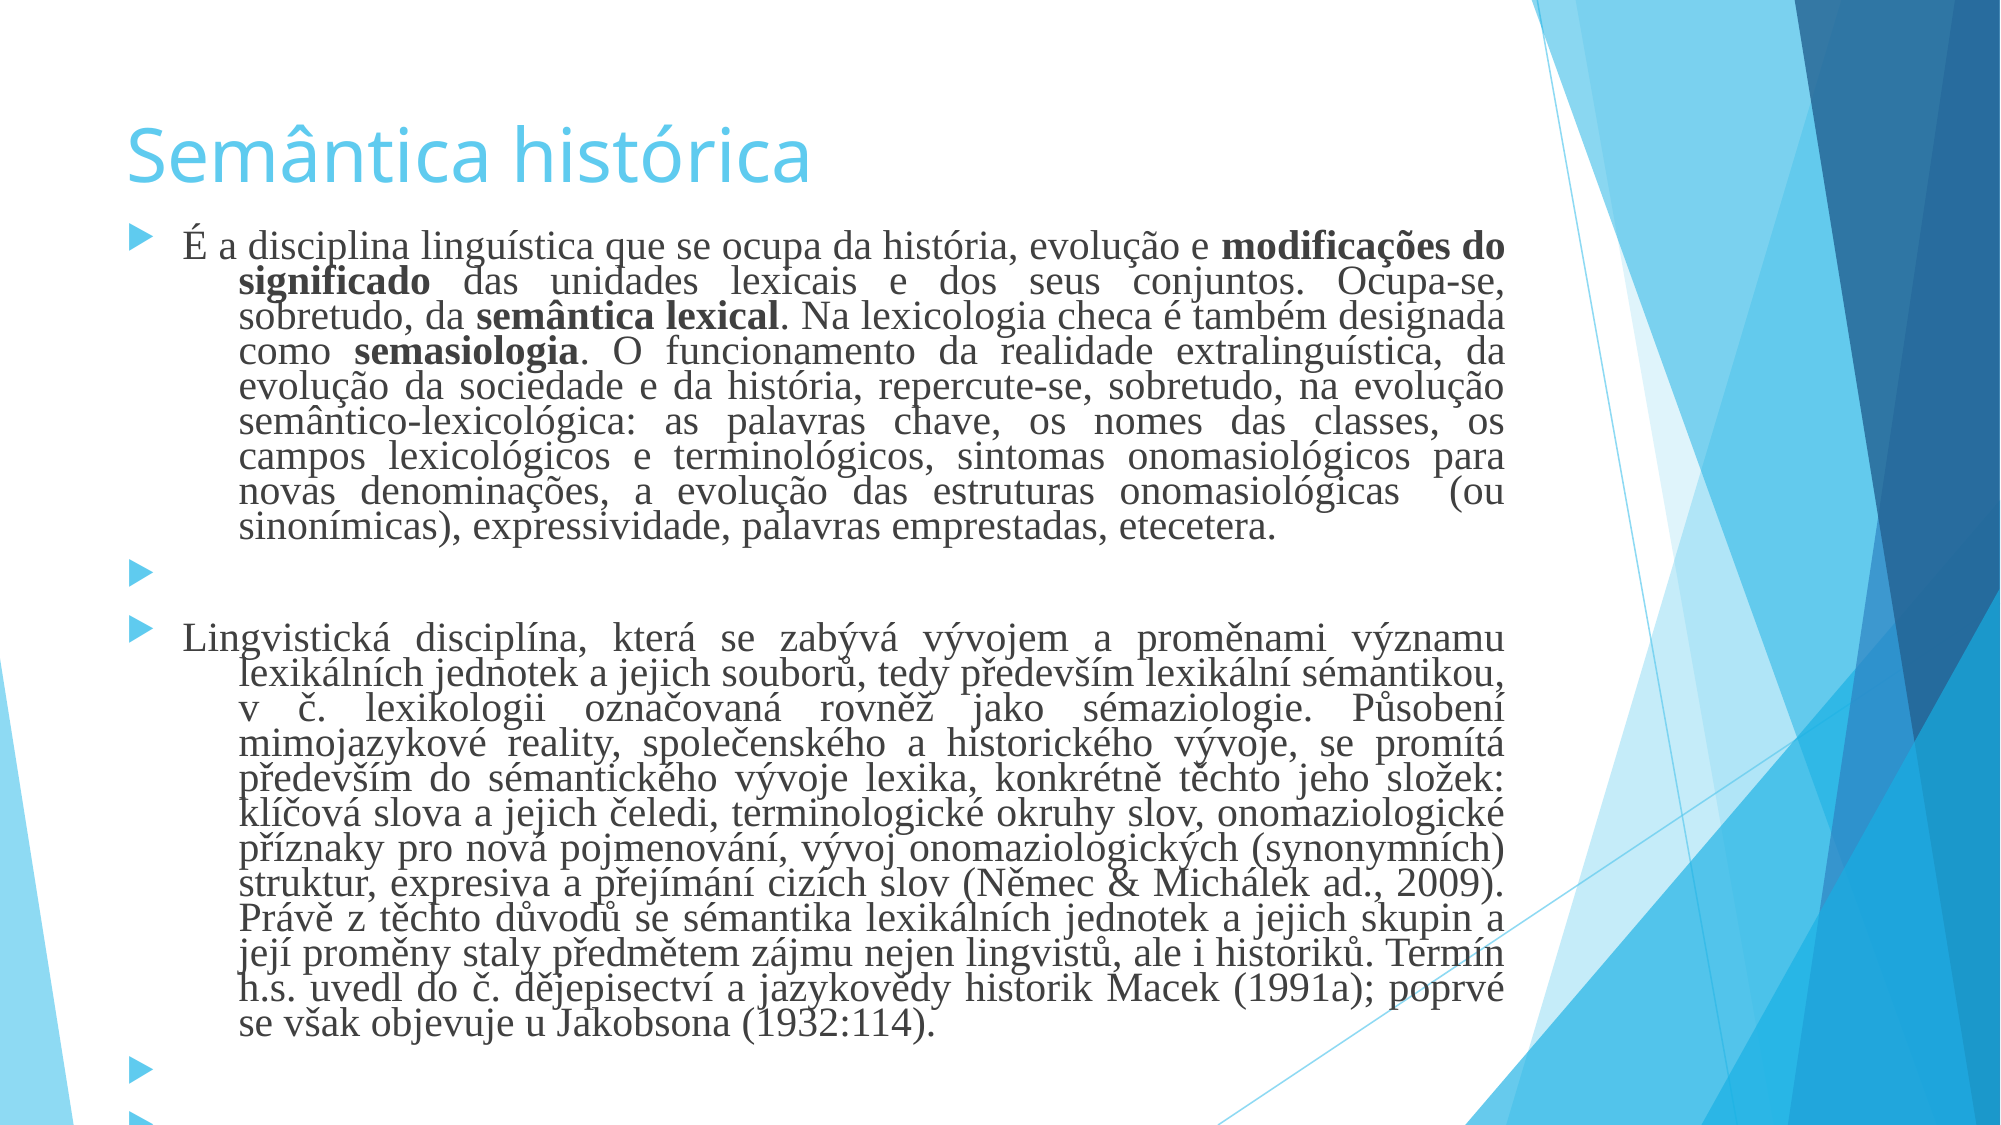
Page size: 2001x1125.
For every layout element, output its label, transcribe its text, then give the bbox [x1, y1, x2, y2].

title Semântica histórica [111, 99, 1522, 223]
list É a disciplina linguística que se ocupa da história, evolução e modificações do significado das unidades lexicais e dos seus conjuntos. Ocupa-se, sobretudo, da semântica lexical. Na lexicologia checa é também designada como semasiologia. O funcionamento da realidade extralinguística, da evolução da sociedade e da história, repercute-se, sobretudo, na evolução semântico-lexicológica: as palavras chave, os nomes das classes, os campos lexicológicos e terminológicos, sintomas onomasiológicos para novas denominações, a evolução das estruturas onomasiológicas (ou sinonímicas), expressividade, palavras emprestadas, etecetera. Lingvistická disciplína, která se zabývá vývojem a proměnami významu lexikálních jednotek a jejich souborů, tedy především lexikální sémantikou, v č. lexikologii označovaná rovněž jako sémaziologie. Působení mimojazykové reality, společenského a historického vývoje, se promítá především do sémantického vývoje lexika, konkrétně těchto jeho složek: klíčová slova a jejich čeledi, terminologické okruhy slov, onomaziologické příznaky pro nová pojmenování, vývoj onomaziologických (synonymních) struktur, expresiva a přejímání cizích slov (Němec & Michálek ad., 2009). Právě z těchto důvodů se sémantika lexikálních jednotek a jejich skupin a její proměny staly předmětem zájmu nejen lingvistů, ale i historiků. Termín h.s. uvedl do č. dějepisectví a jazykovědy historik Macek (1991a); poprvé se však objevuje u Jakobsona (1932:114). [111, 223, 1522, 1075]
